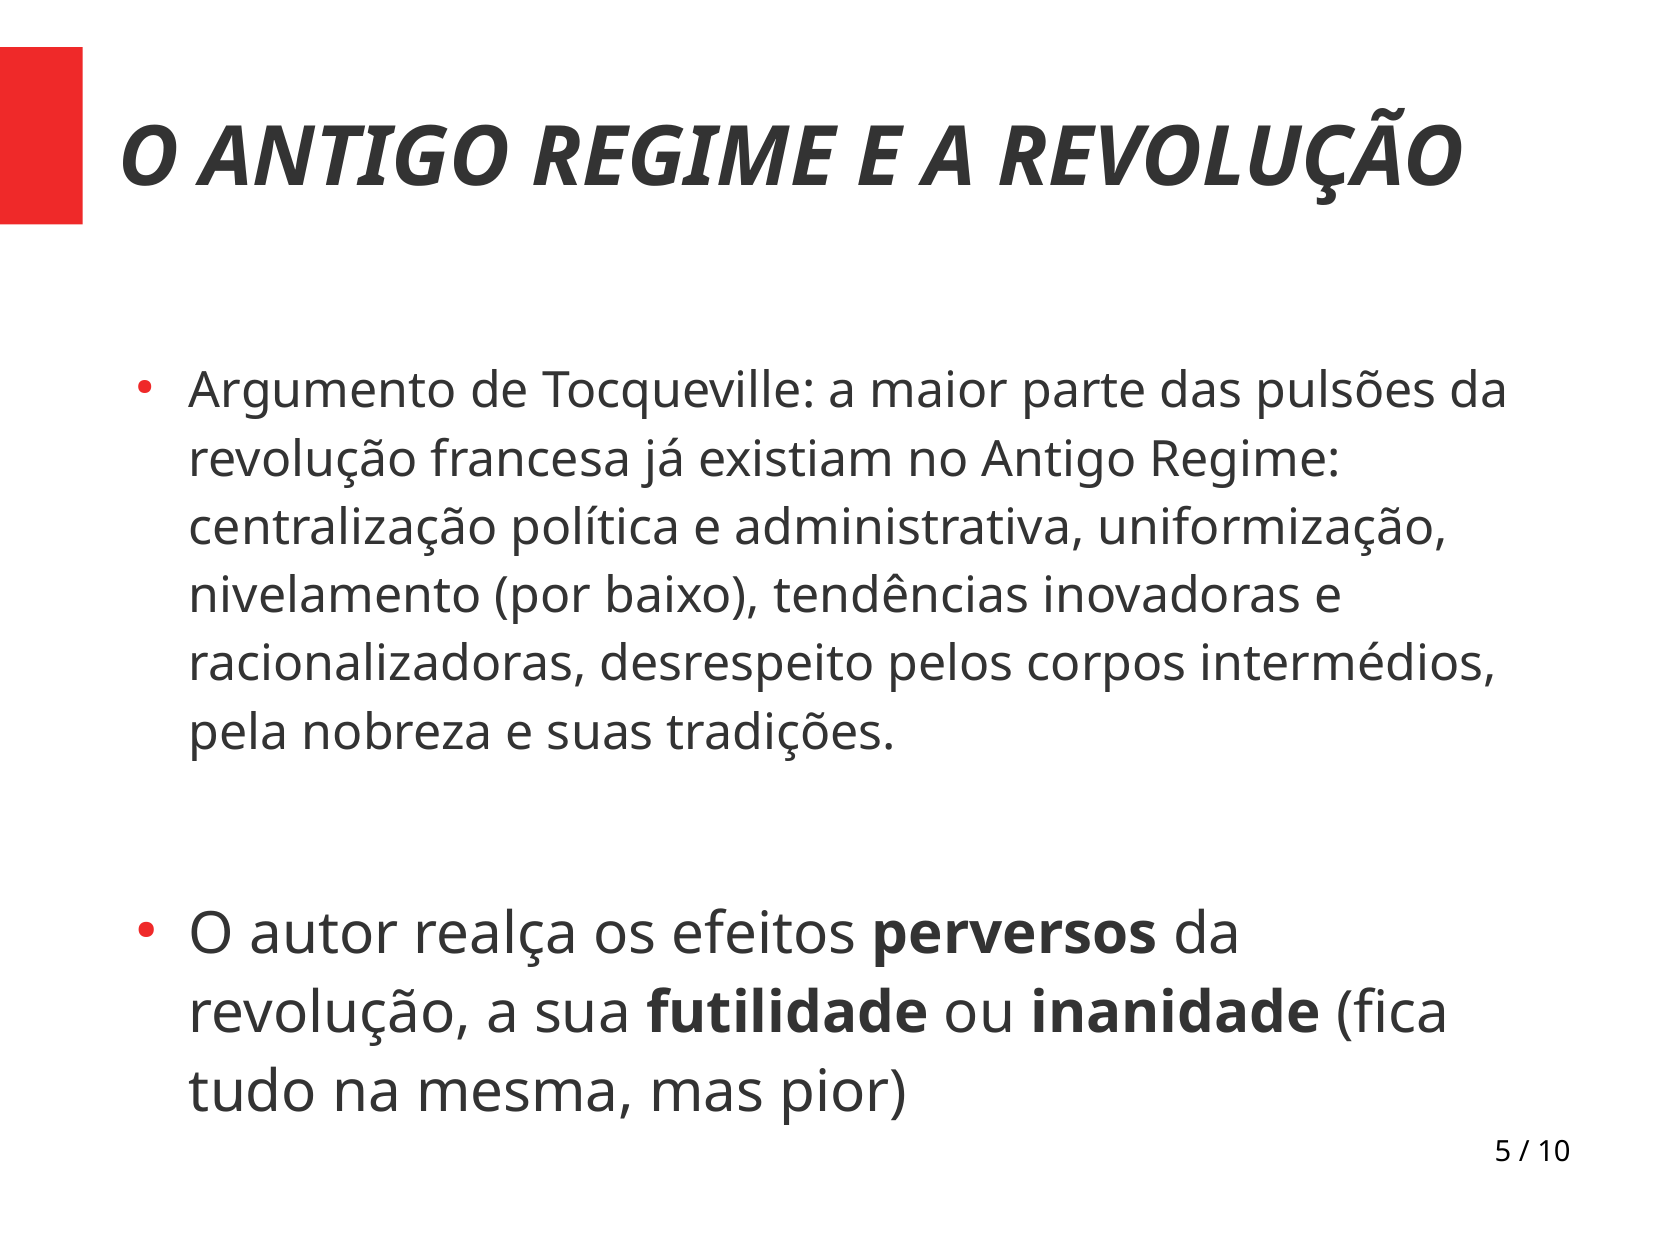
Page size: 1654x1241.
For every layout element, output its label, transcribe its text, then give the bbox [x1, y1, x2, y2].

title O ANTIGO REGIME E A REVOLUÇÃO [118, 49, 1571, 257]
list Argumento de Tocqueville: a maior parte das pulsões da revolução francesa já existiam no Antigo Regime: centralização política e administrativa, uniformização, nivelamento (por baixo), tendências inovadoras e racionalizadoras, desrespeito pelos corpos intermédios, pela nobreza e suas tradições. O autor realça os efeitos perversos da revolução, a sua futilidade ou inanidade (fica tudo na mesma, mas pior) [118, 354, 1536, 1074]
